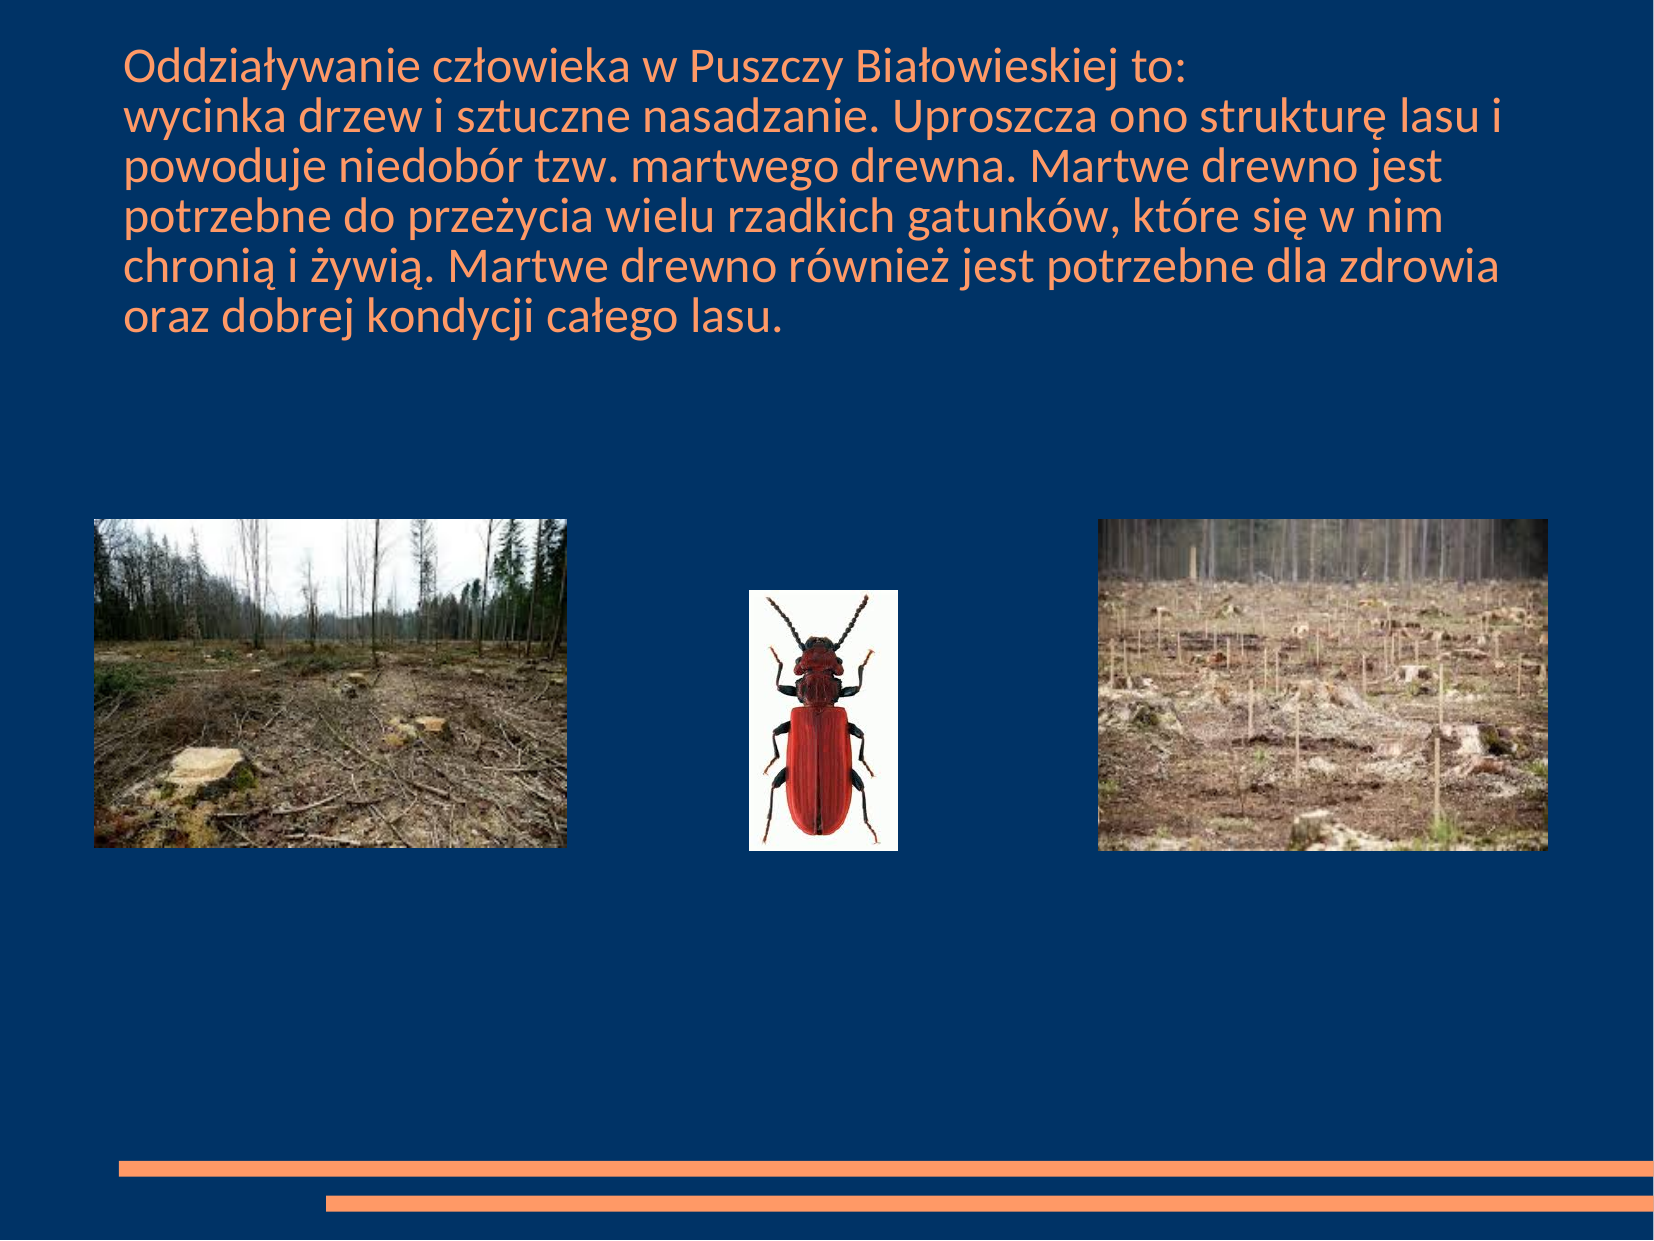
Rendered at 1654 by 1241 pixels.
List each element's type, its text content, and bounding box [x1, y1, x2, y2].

picture [1098, 519, 1548, 851]
picture [749, 590, 898, 851]
picture [94, 519, 567, 848]
title Oddziaływanie człowieka w Puszczy Białowieskiej to: wycinka drzew i sztuczne nasadzanie. Uproszcza ono strukturę lasu i powoduje niedobór tzw. martwego drewna. Martwe drewno jest potrzebne do przeżycia wielu rzadkich gatunków, które się w nim chronią i żywią. Martwe drewno również jest potrzebne dla zdrowia oraz dobrej kondycji całego lasu. [123, 11, 1536, 378]
